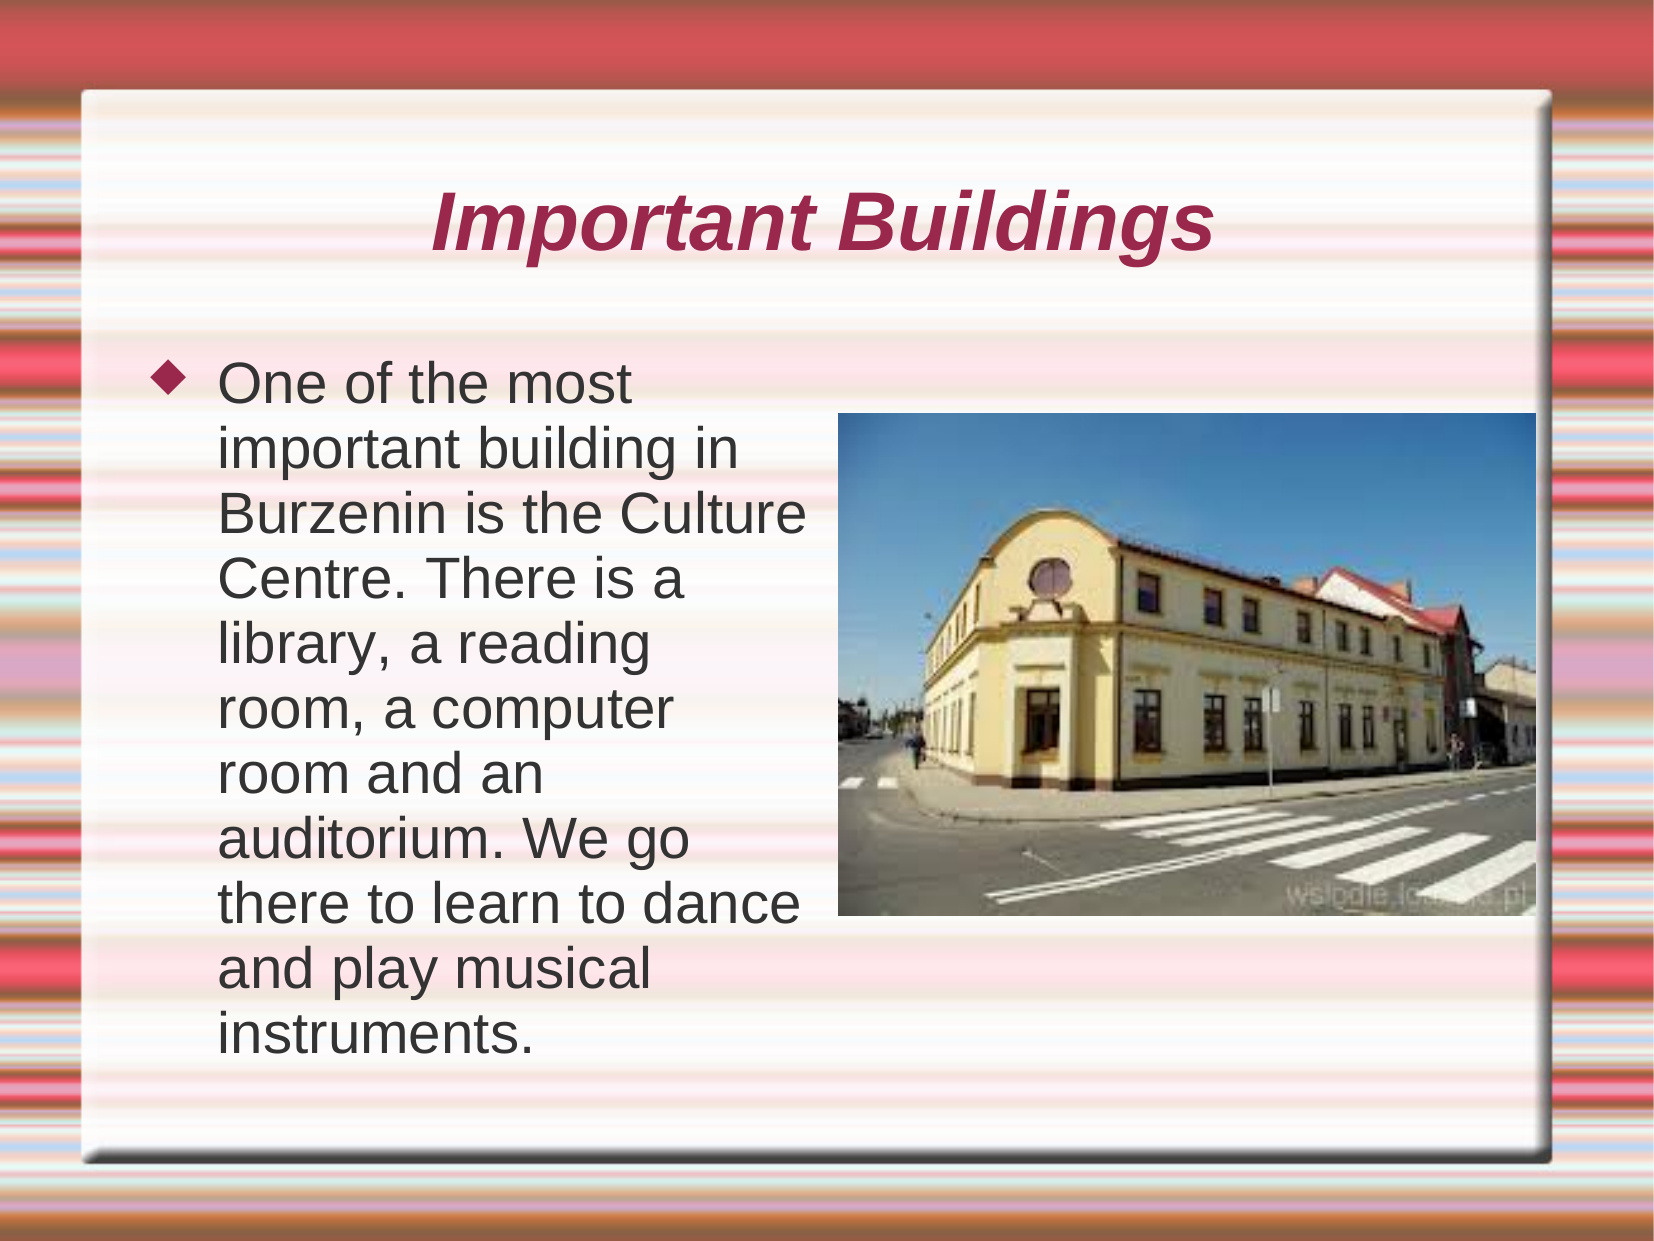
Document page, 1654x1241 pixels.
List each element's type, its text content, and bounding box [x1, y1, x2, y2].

title Important Buildings [118, 118, 1531, 326]
picture [0, 0, 1654, 1241]
list One of the most important building in Burzenin is the Culture Centre. There is a library, a reading room, a computer room and an auditorium. We go there to learn to dance and play musical instruments. [134, 350, 809, 1133]
